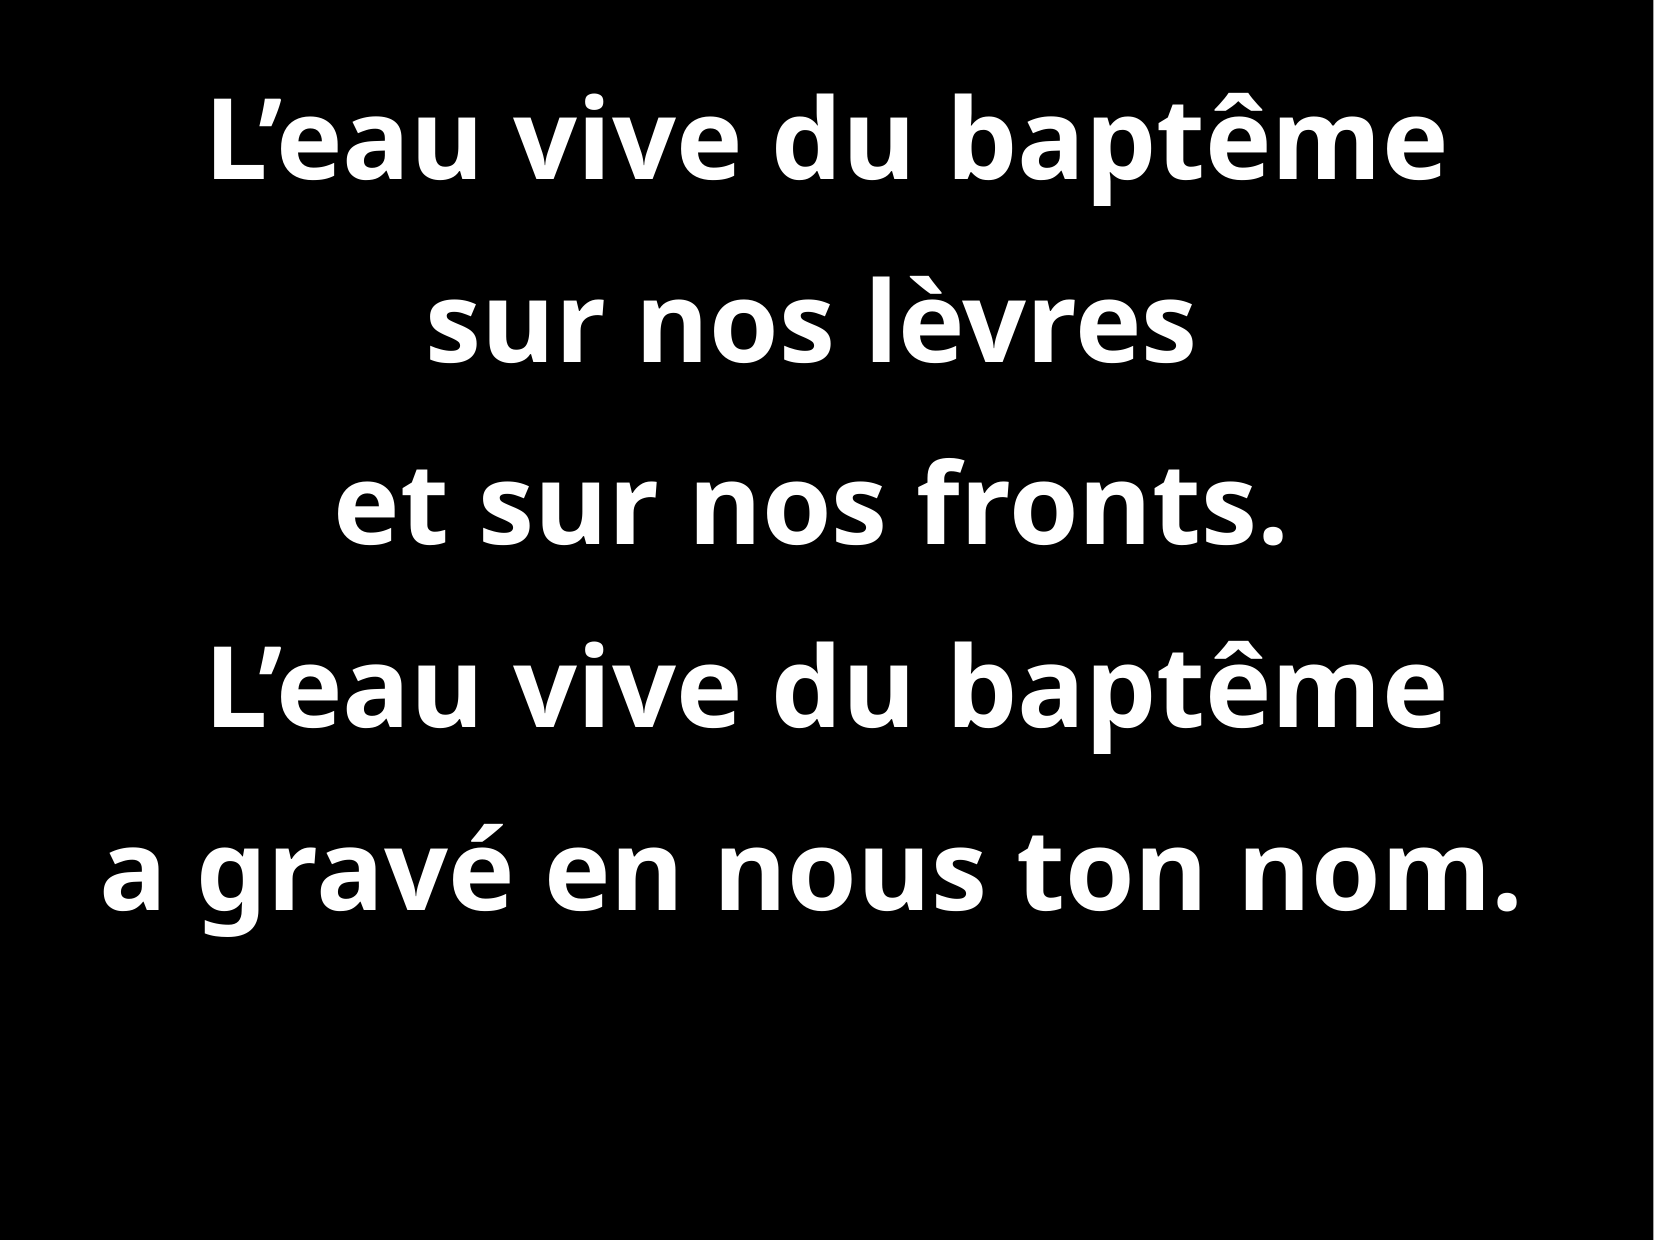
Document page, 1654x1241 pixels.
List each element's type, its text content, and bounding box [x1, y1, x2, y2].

list L’eau vive du baptême sur nos lèvres et sur nos fronts. L’eau vive du baptême a gravé en nous ton nom. [82, 59, 1571, 1148]
